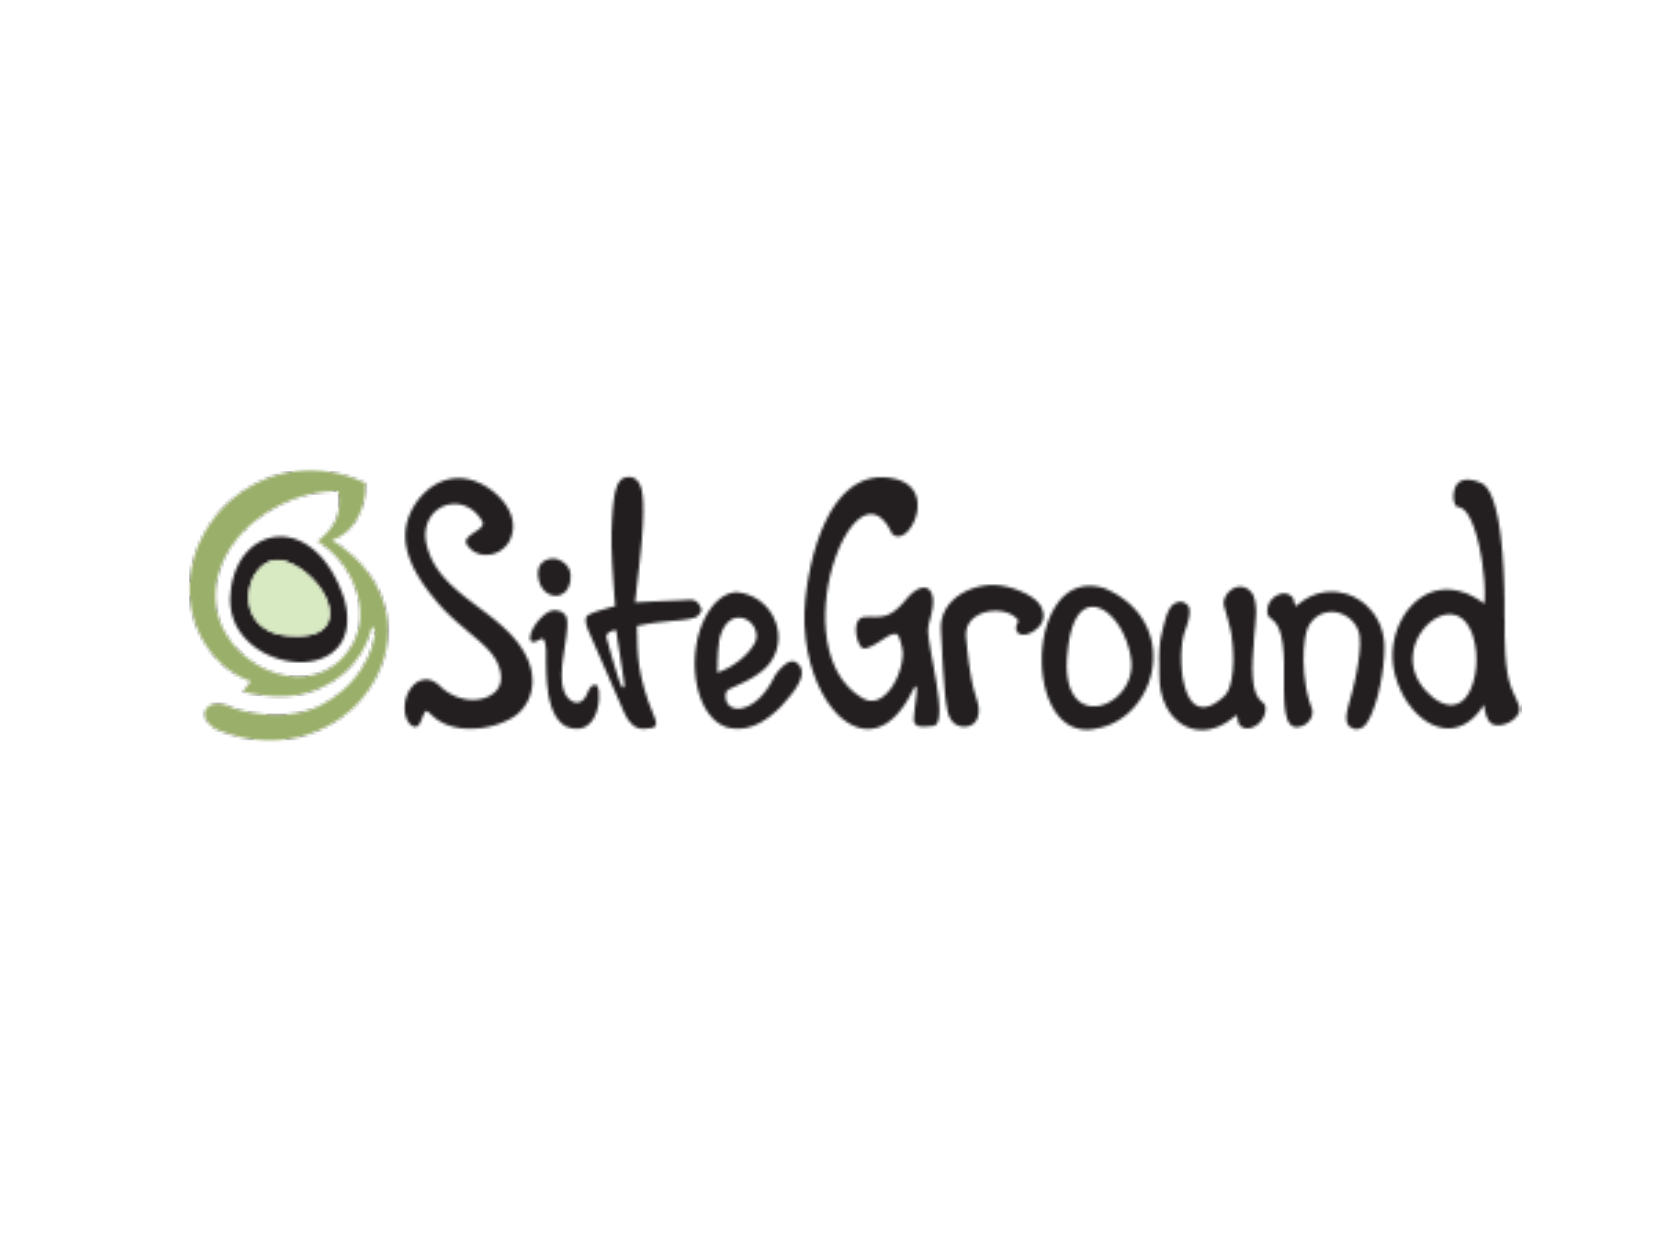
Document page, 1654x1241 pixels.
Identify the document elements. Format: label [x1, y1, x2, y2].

picture [177, 459, 1522, 766]
